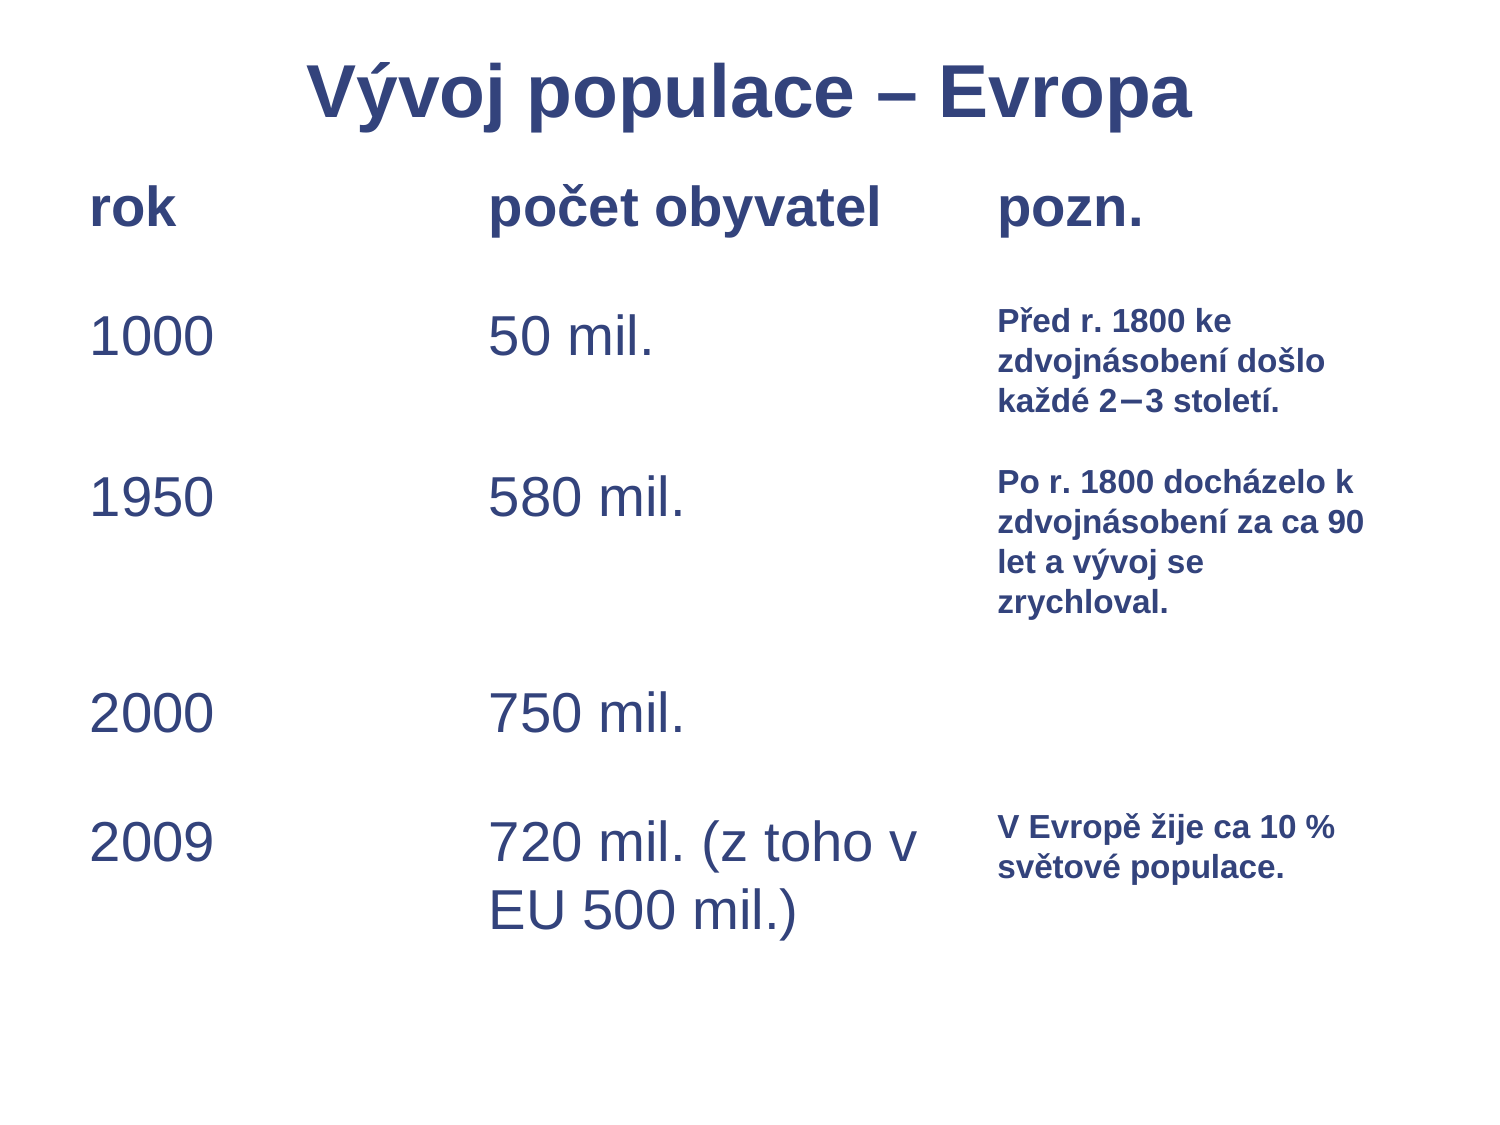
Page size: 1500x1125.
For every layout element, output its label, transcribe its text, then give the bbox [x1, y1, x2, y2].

table_header rok [75, 163, 474, 292]
table_cell 750 mil. [474, 668, 983, 798]
table_cell Před r. 1800 ke zdvojnásobení došlo každé 2−3 století. [983, 292, 1400, 453]
table_cell 720 mil. (z toho v EU 500 mil.) [474, 798, 983, 1023]
table_cell 1950 [75, 453, 474, 668]
table_cell 50 mil. [474, 292, 983, 453]
table_cell V Evropě žije ca 10 % světové populace. [983, 798, 1400, 1023]
table_cell [983, 668, 1400, 798]
table_cell 1000 [75, 292, 474, 453]
table_cell 2009 [75, 798, 474, 1023]
table_header pozn. [983, 163, 1400, 292]
table_header počet obyvatel [474, 163, 983, 292]
table_cell 2000 [75, 668, 474, 798]
table_cell Po r. 1800 docházelo k zdvojnásobení za ca 90 let a vývoj se zrychloval. [983, 453, 1400, 668]
table_cell 580 mil. [474, 453, 983, 668]
title Vývoj populace – Evropa [112, 24, 1388, 150]
